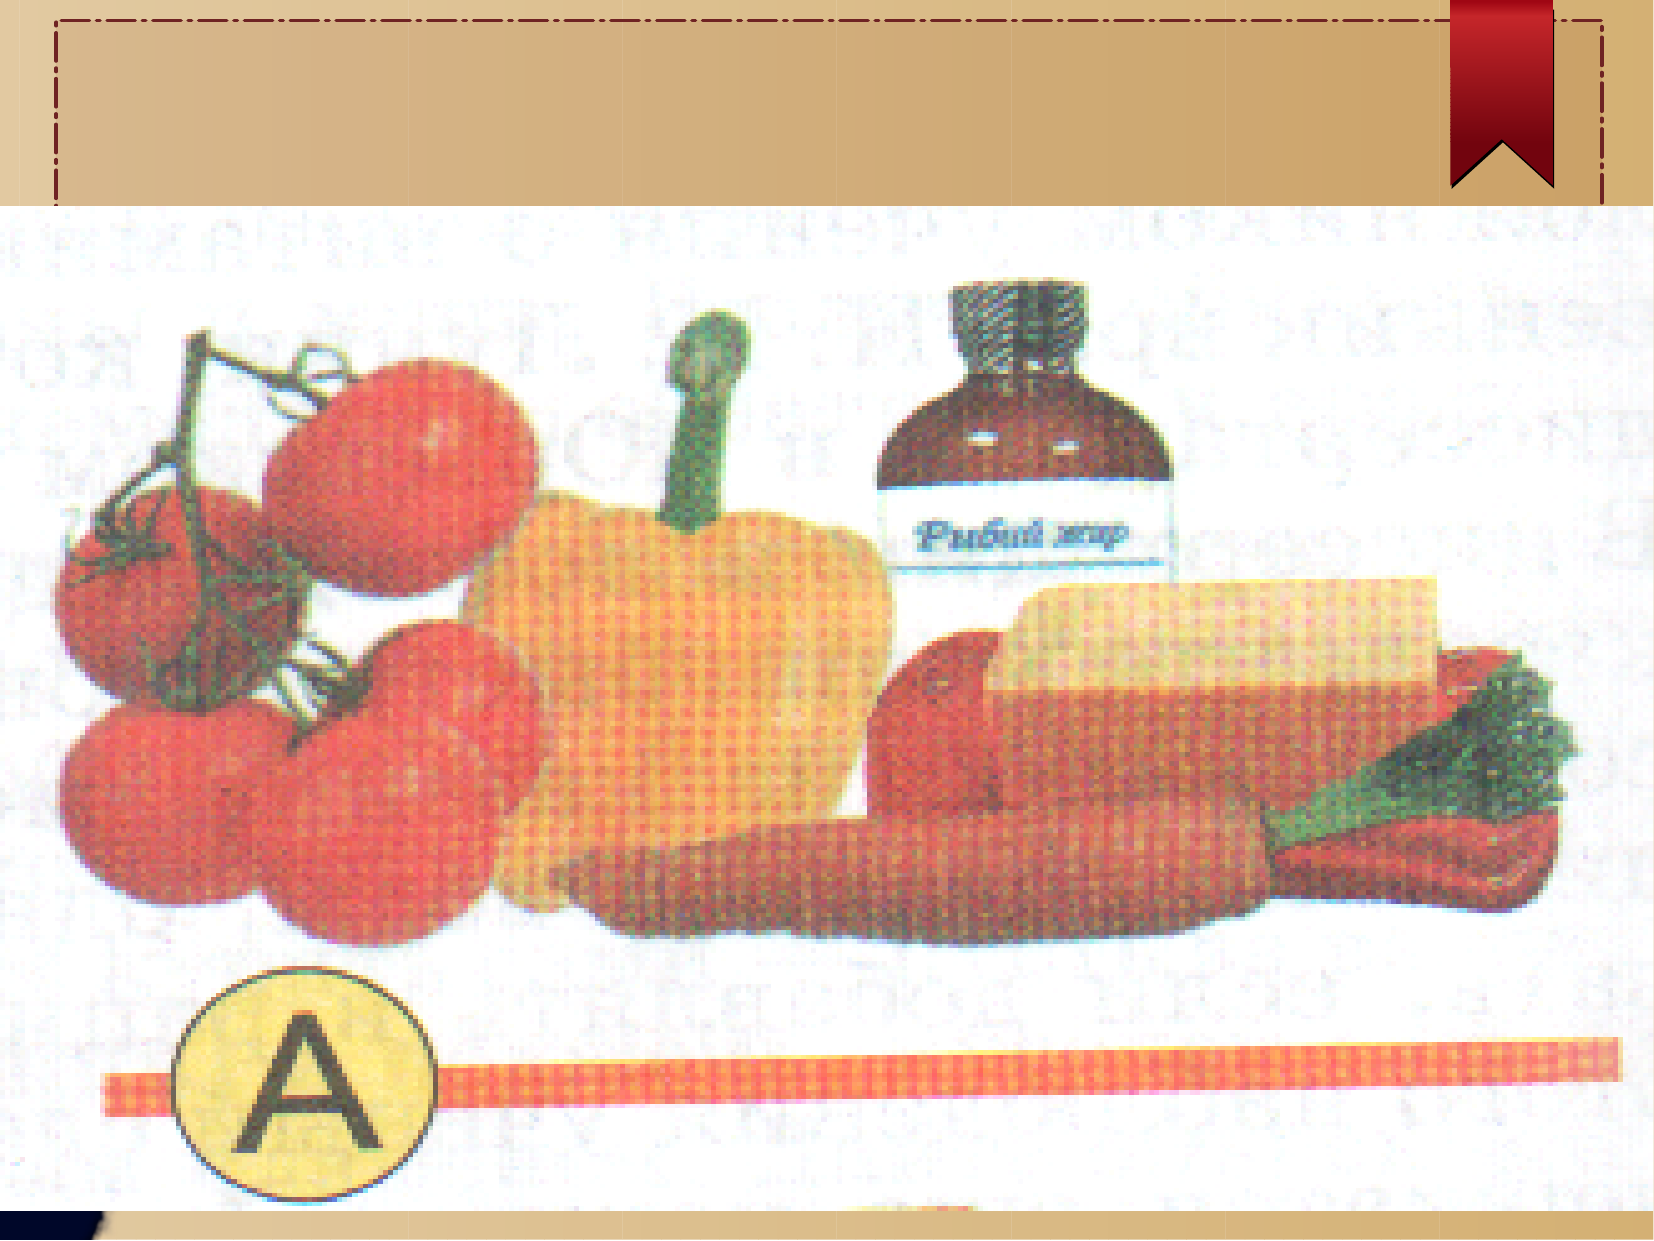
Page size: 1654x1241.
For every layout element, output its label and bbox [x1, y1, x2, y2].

picture [0, 206, 1654, 1211]
